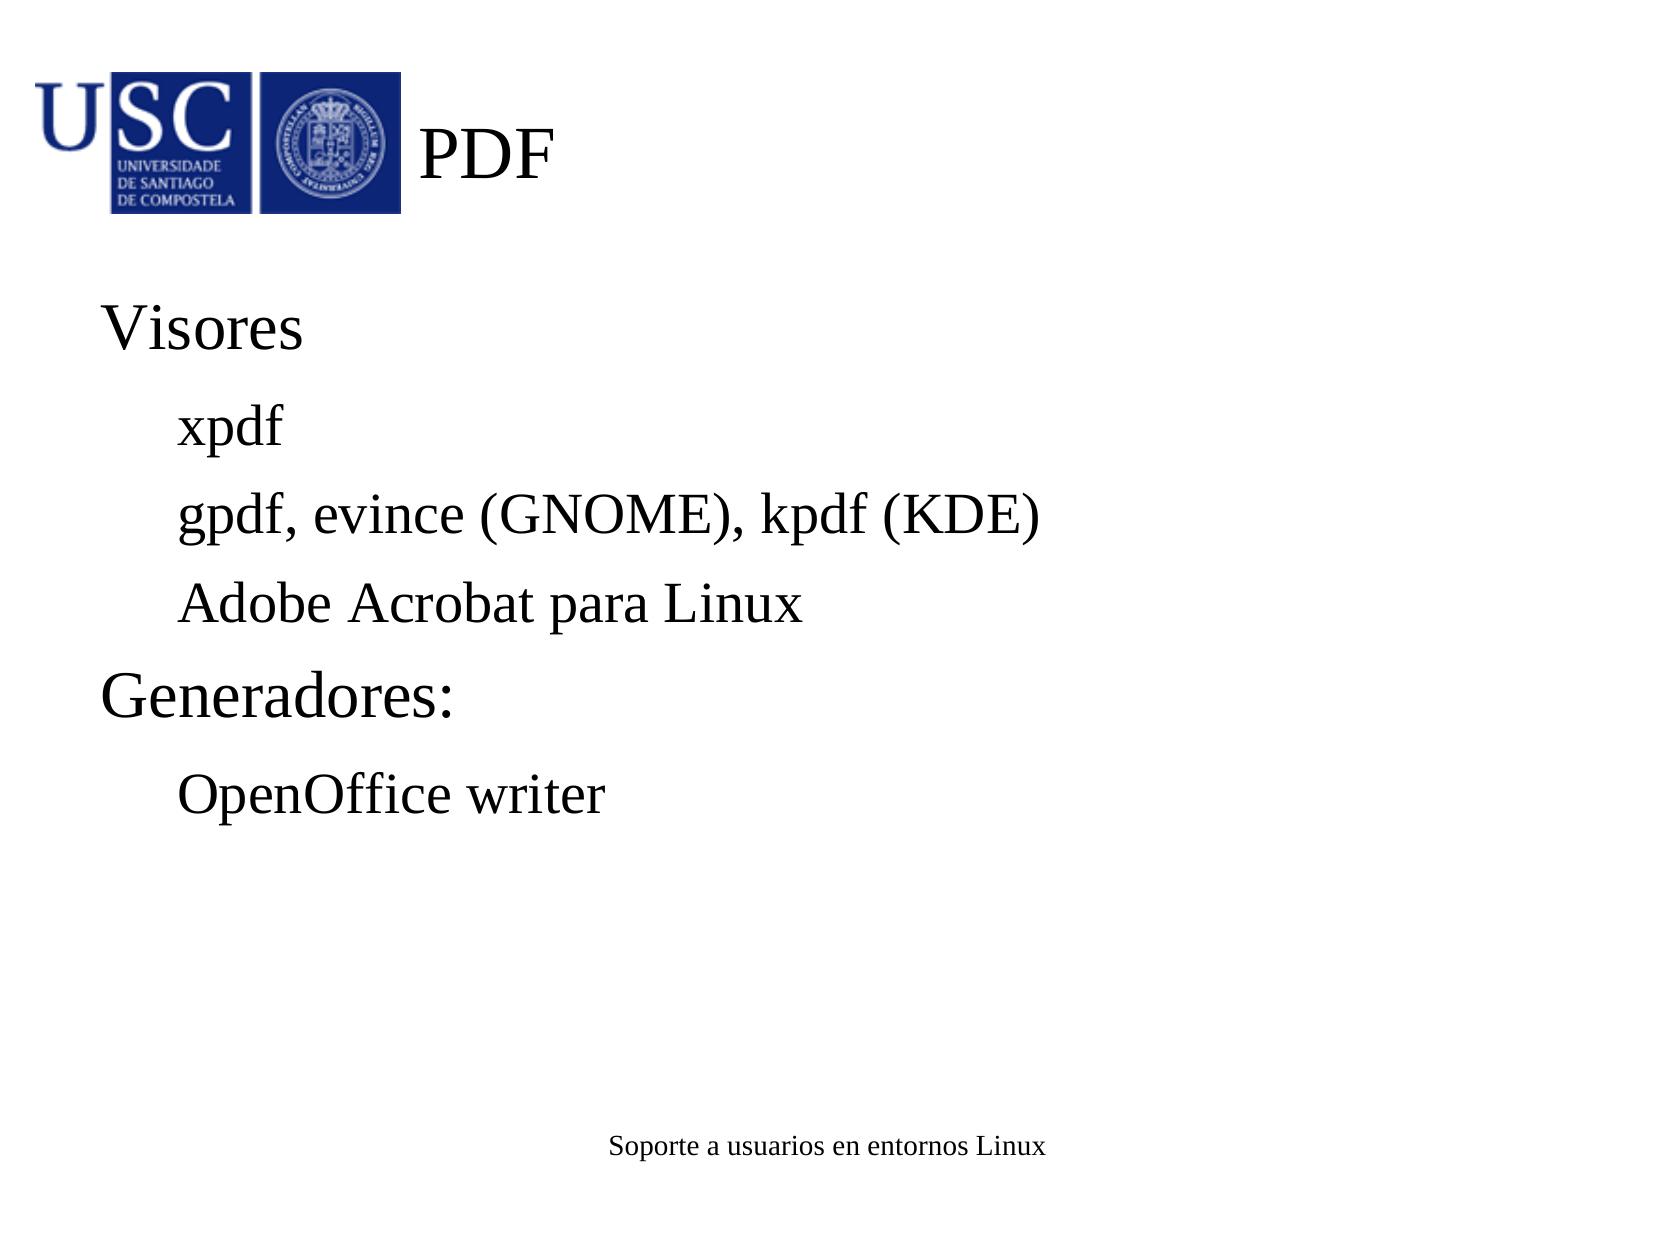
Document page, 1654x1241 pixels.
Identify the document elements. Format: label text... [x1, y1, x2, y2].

list Visores xpdf gpdf, evince (GNOME), kpdf (KDE) Adobe Acrobat para Linux Generadores: OpenOffice writer [82, 290, 1571, 1109]
title PDF [418, 49, 1571, 257]
picture [35, 72, 401, 214]
